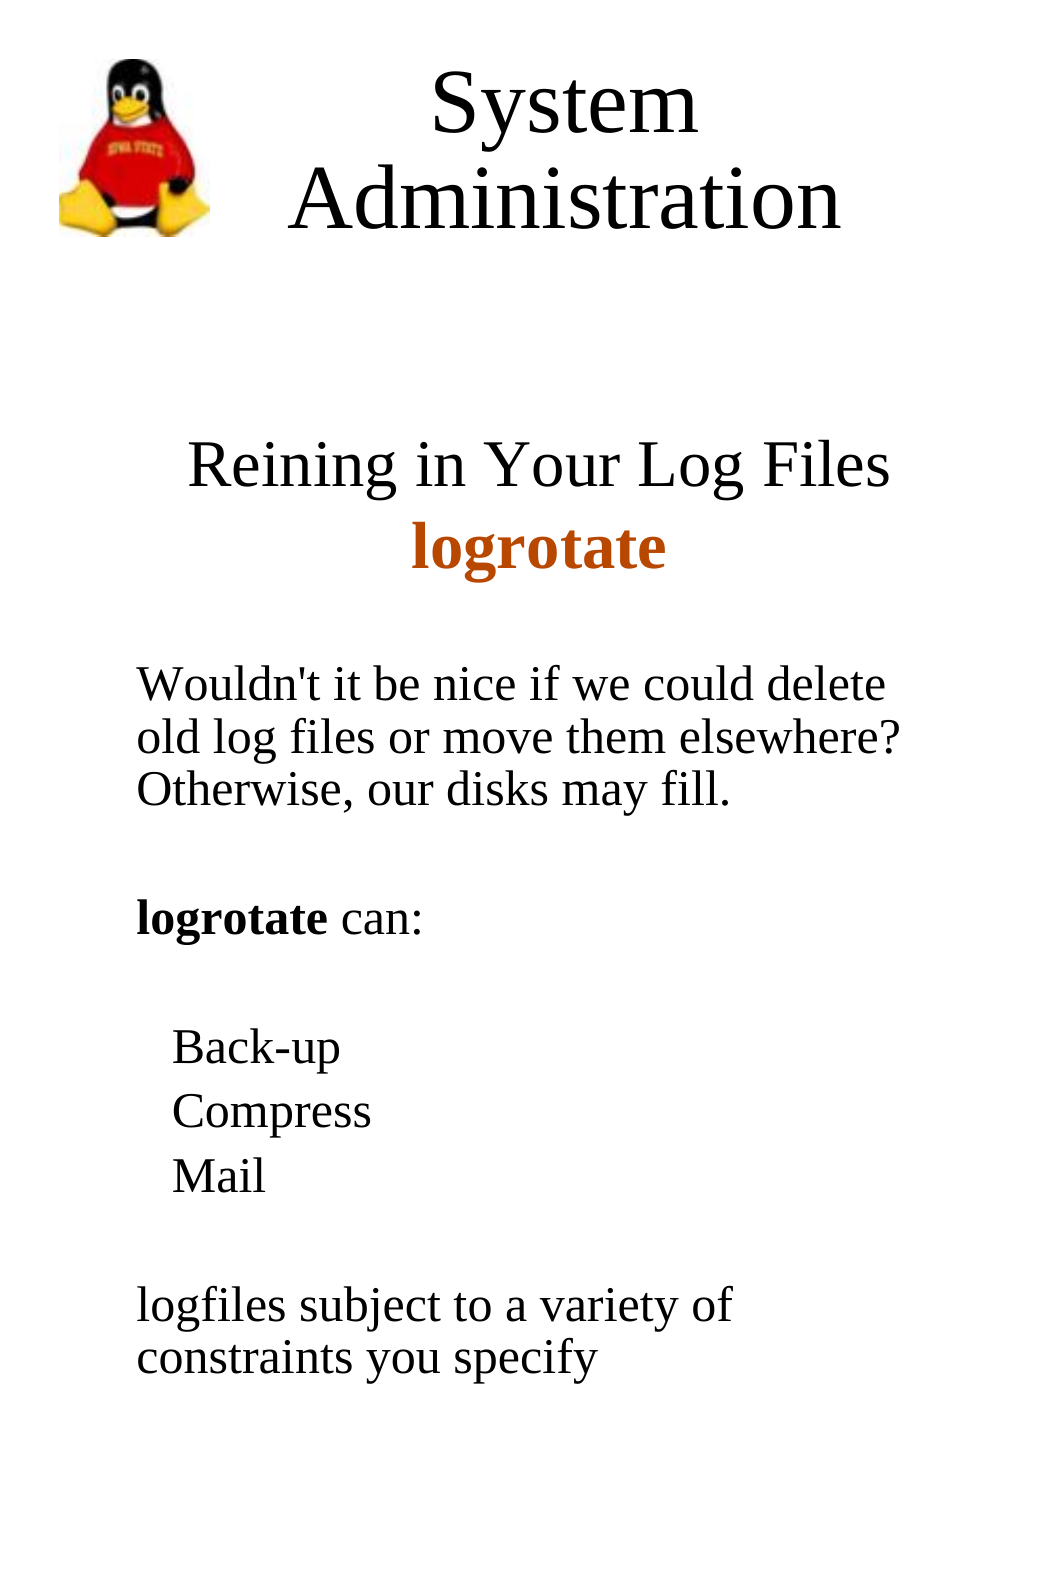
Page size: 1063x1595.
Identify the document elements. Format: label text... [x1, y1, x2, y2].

picture [59, 59, 210, 237]
title System Administration [237, 28, 893, 197]
subtitle Reining in Your Log Files logrotate Wouldn't it be nice if we could delete old log files or move them elsewhere? Otherwise, our disks may fill. logrotate can: Back-up Compress Mail logfiles subject to a variety of constraints you specify [136, 197, 944, 1595]
